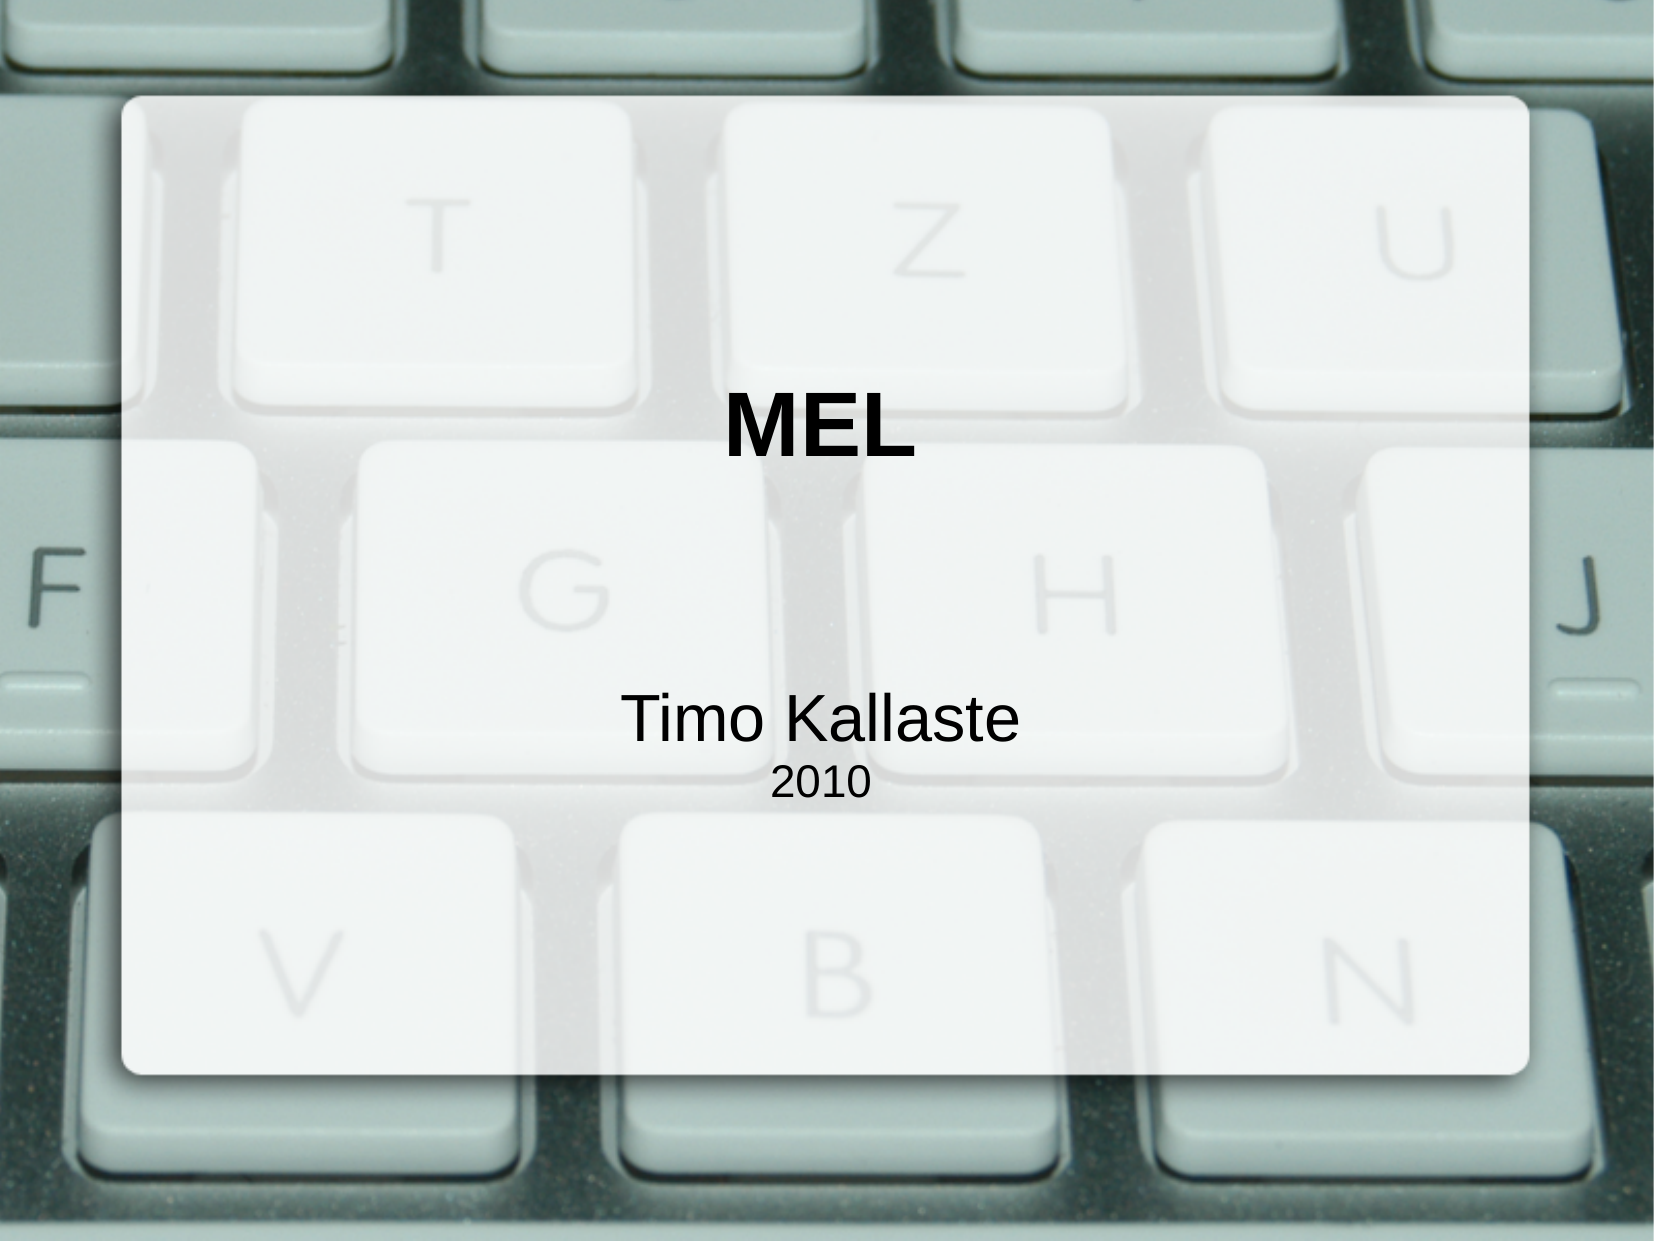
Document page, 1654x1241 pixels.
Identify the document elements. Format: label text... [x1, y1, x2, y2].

subtitle MEL Timo Kallaste 2010 [135, 125, 1506, 1056]
picture [0, 0, 1654, 1241]
